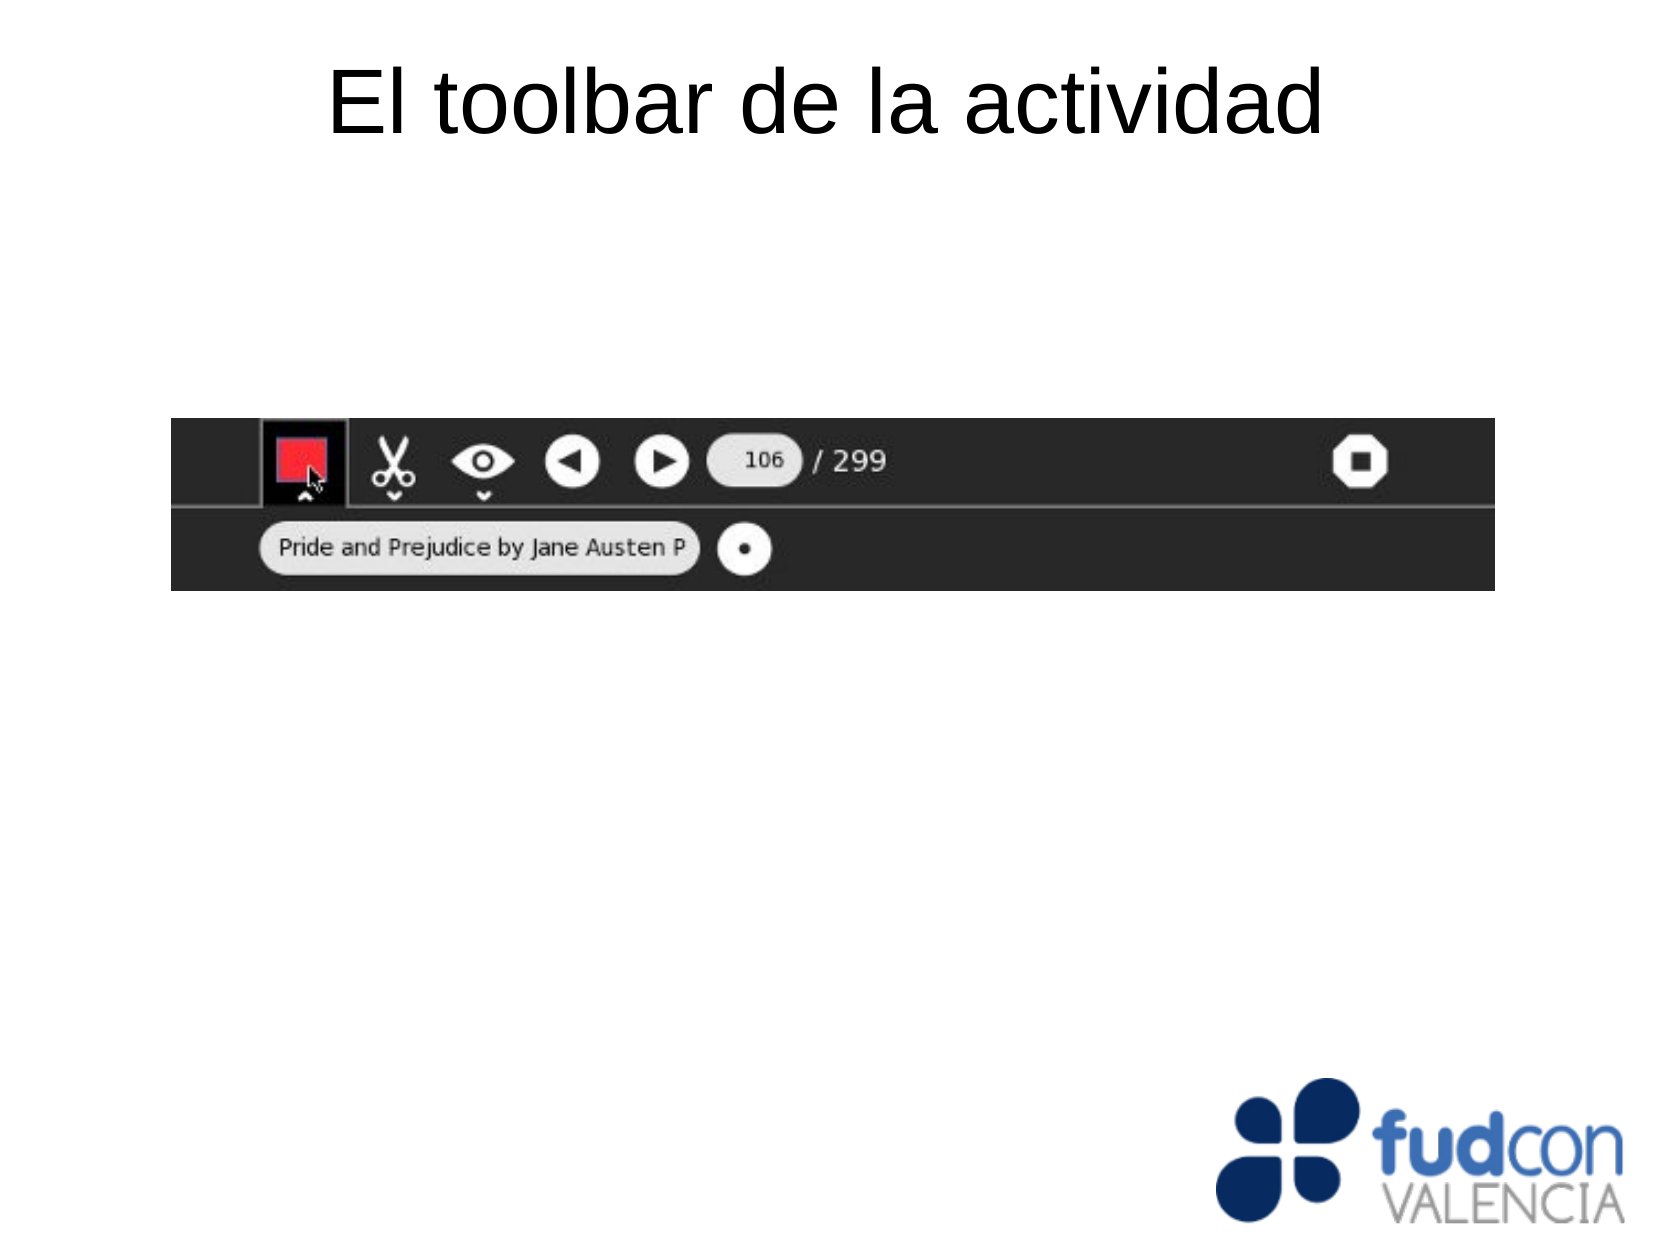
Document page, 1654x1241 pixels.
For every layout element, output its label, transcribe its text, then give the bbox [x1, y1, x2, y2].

picture [1216, 1078, 1643, 1230]
title El toolbar de la actividad [82, 49, 1571, 257]
picture [171, 418, 1495, 591]
